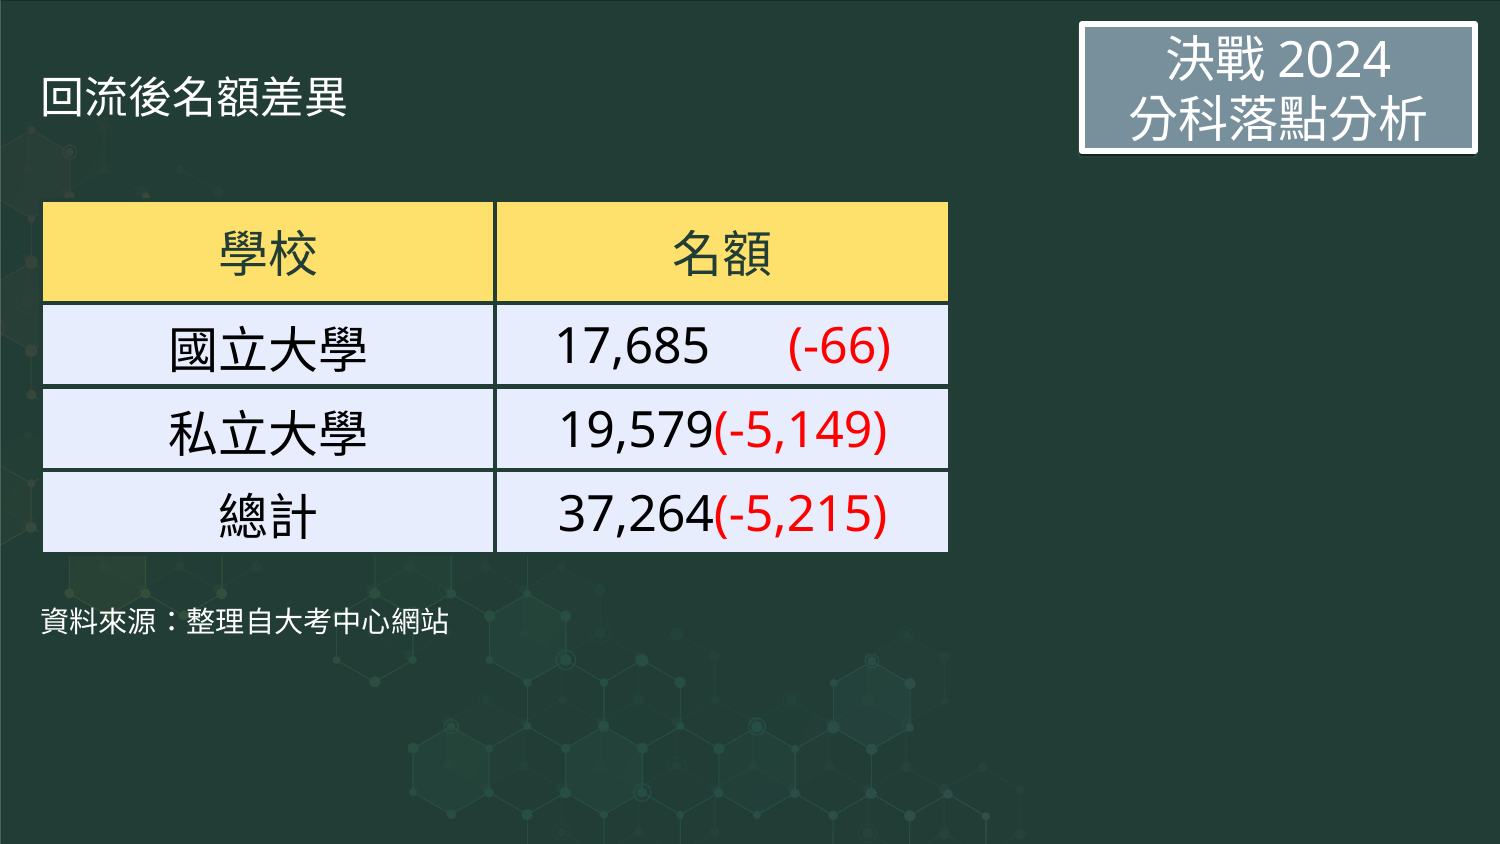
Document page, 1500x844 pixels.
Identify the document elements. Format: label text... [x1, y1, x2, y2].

title 回流後名額差異 [25, 47, 1081, 141]
table_cell 國立大學 [43, 305, 493, 384]
table_header 名額 [497, 202, 948, 301]
table_header 學校 [43, 202, 493, 301]
table_cell 19,579(-5,149) [497, 389, 948, 468]
text_box 決戰2024 分科落點分析 [1081, 24, 1475, 151]
table_cell 總計 [43, 472, 493, 552]
text_box 資料來源：整理自大考中心網站 [25, 596, 507, 647]
table_cell 37,264(-5,215) [497, 472, 948, 552]
table_cell 私立大學 [43, 389, 493, 468]
table_cell 17,685 (-66) [497, 305, 948, 384]
picture [0, 0, 1500, 844]
